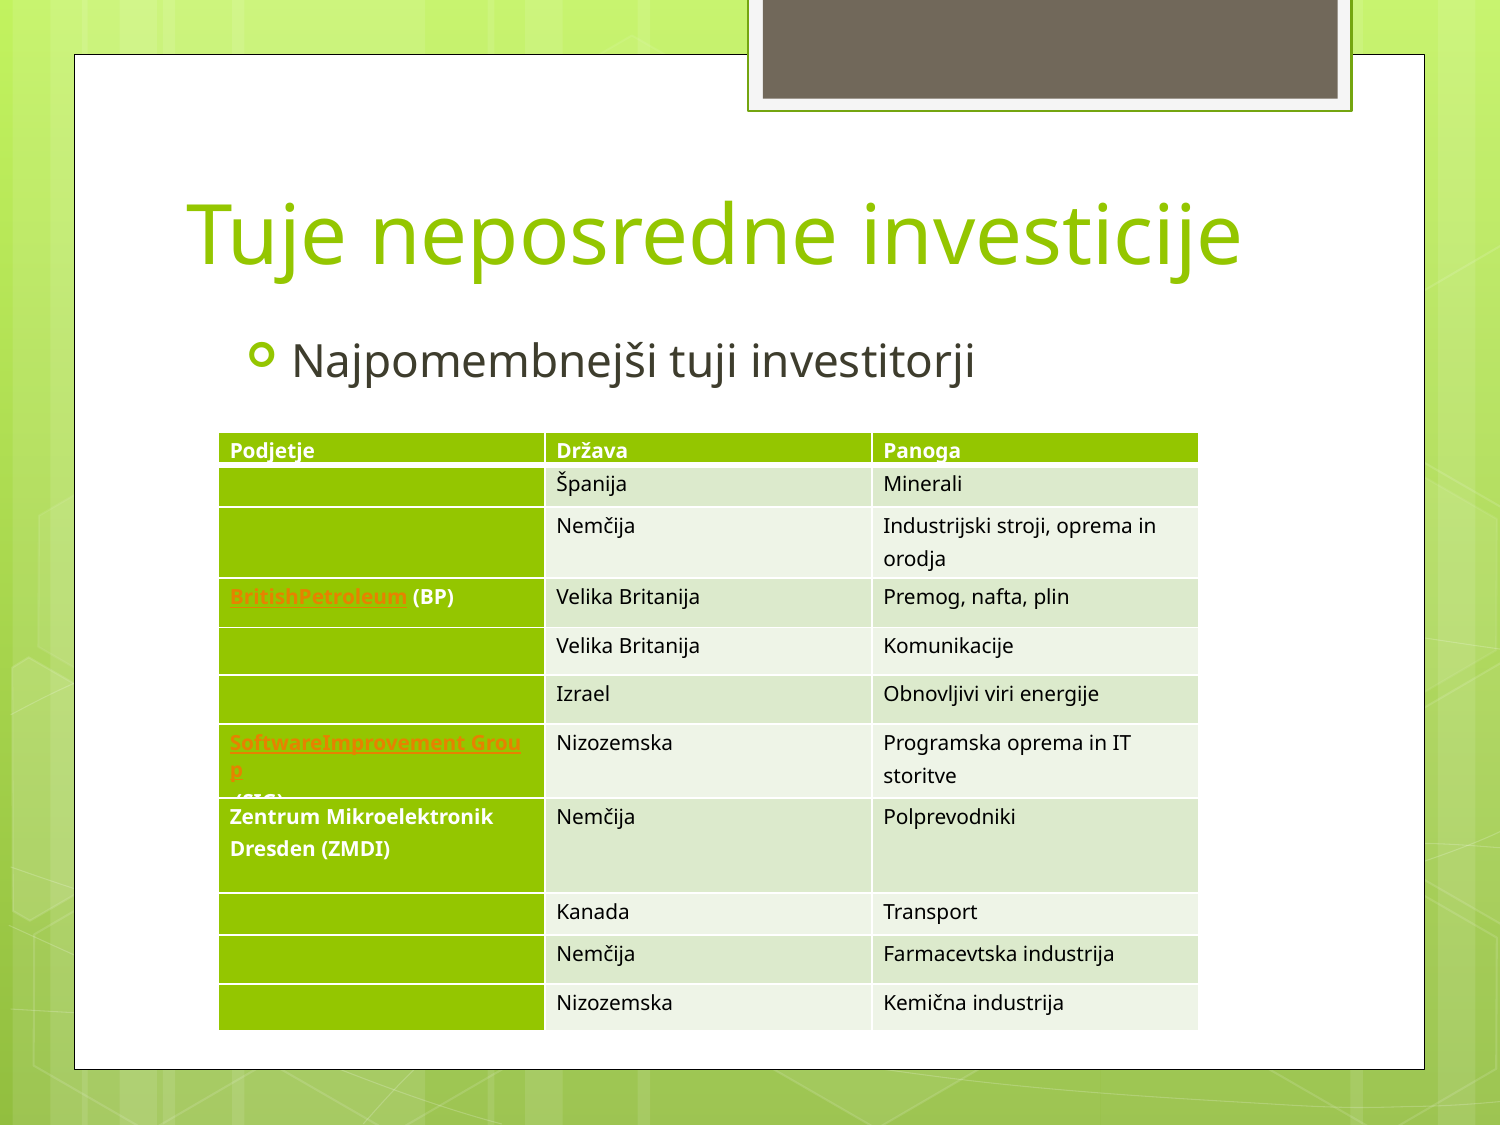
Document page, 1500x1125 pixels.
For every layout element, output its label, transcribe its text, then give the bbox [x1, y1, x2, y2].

table_cell Obnovljivi viri energije [873, 676, 1198, 723]
table_cell Programska oprema in IT storitve [873, 725, 1198, 797]
table_cell SoftwareImprovement Group (SIG) [219, 725, 544, 797]
table_cell BritishPetroleum (BP) [219, 579, 544, 627]
table_cell Zentrum Mikroelektronik Dresden (ZMDI) [219, 799, 544, 892]
table_cell Premog, nafta, plin [873, 579, 1198, 627]
table_cell Nizozemska [546, 985, 871, 1030]
table_cell [219, 628, 544, 674]
table_cell Nizozemska [546, 725, 871, 797]
table_cell Velika Britanija [546, 628, 871, 674]
list Najpomembnejši tuji investitorji [171, 255, 1284, 831]
title Tuje neposredne investicije [171, 101, 1324, 290]
table_cell Minerali [873, 468, 1198, 506]
table_cell Nemčija [546, 799, 871, 892]
table_cell Nemčija [546, 508, 871, 577]
table_cell Polprevodniki [873, 799, 1198, 892]
table_cell Komunikacije [873, 628, 1198, 674]
table_cell [219, 894, 544, 934]
table_header Podjetje [219, 433, 544, 462]
table_cell Kanada [546, 894, 871, 934]
table_header Država [546, 433, 871, 462]
table_cell Nemčija [546, 936, 871, 983]
table_cell [219, 985, 544, 1030]
table_cell [219, 508, 544, 577]
table_cell Izrael [546, 676, 871, 723]
table_cell Farmacevtska industrija [873, 936, 1198, 983]
table_header Panoga [873, 433, 1198, 462]
table_cell Kemična industrija [873, 985, 1198, 1030]
table_cell Španija [546, 468, 871, 506]
table_cell Velika Britanija [546, 579, 871, 627]
table_cell Industrijski stroji, oprema in orodja [873, 508, 1198, 577]
table_cell [219, 468, 544, 506]
table_cell [219, 676, 544, 723]
table_cell Transport [873, 894, 1198, 934]
table_cell [219, 936, 544, 983]
